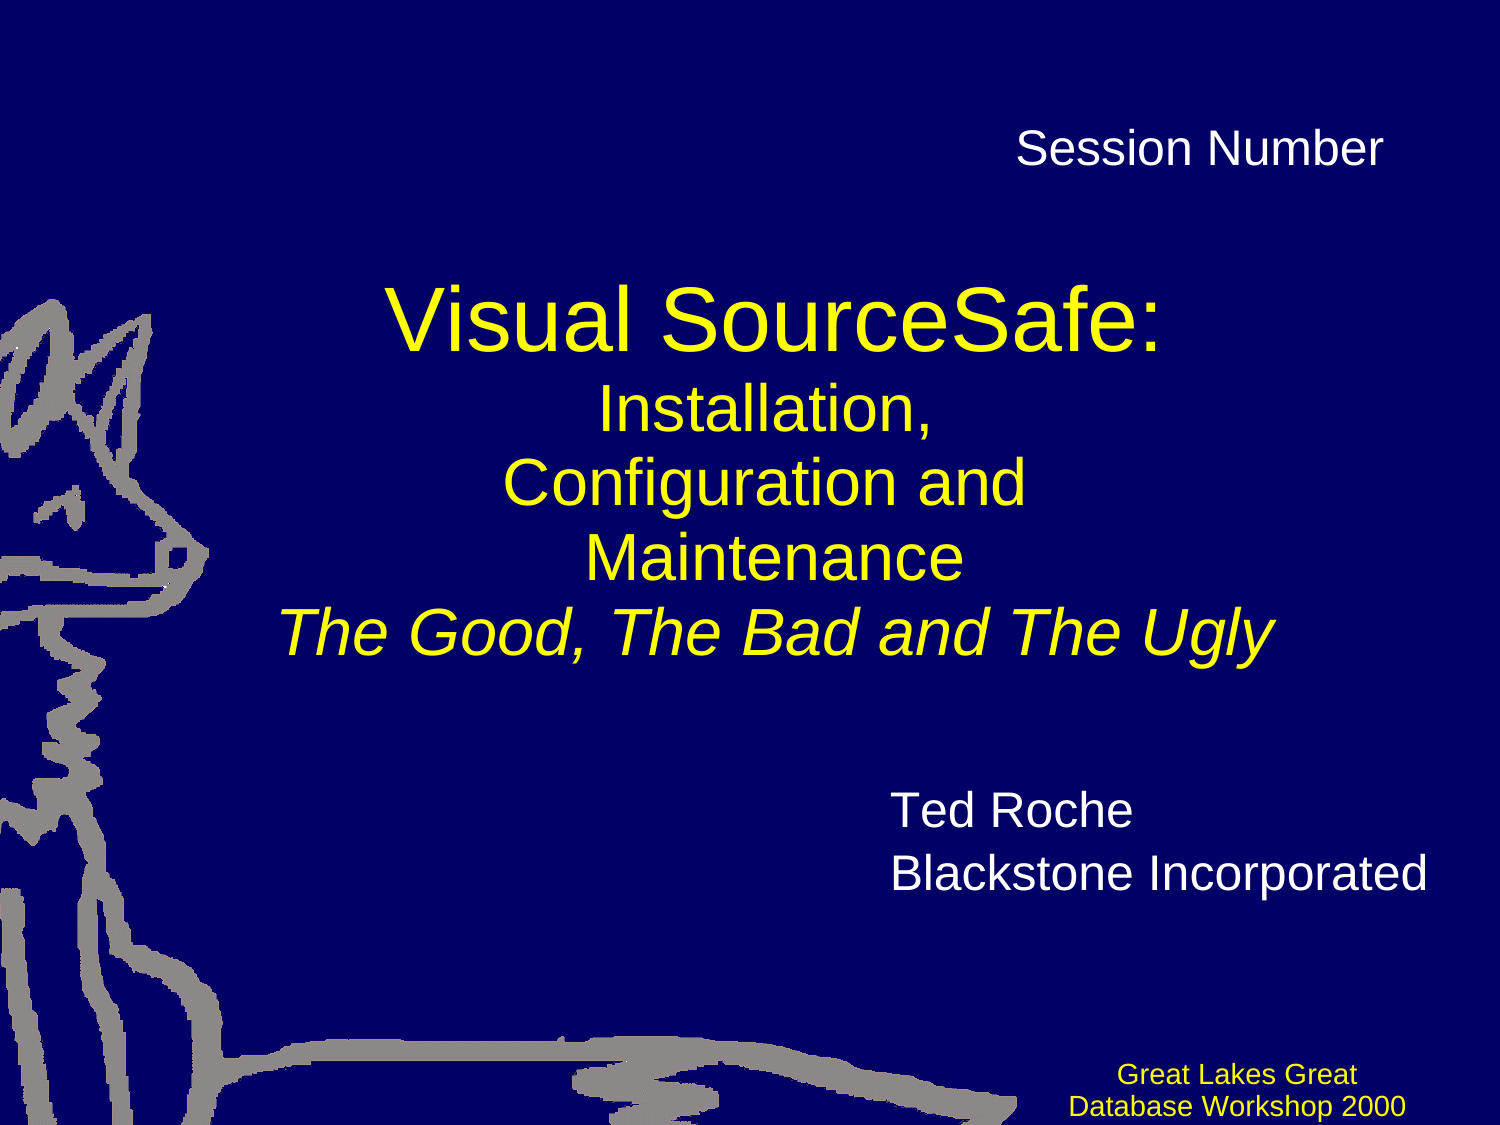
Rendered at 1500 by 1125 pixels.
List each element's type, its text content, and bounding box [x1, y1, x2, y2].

subtitle Session Number [875, 112, 1450, 225]
text_box Ted Roche [874, 774, 1426, 847]
title Visual SourceSafe: Installation, Configuration and Maintenance The Good, The Bad and The Ugly [249, 246, 1300, 692]
picture [0, 275, 1019, 1125]
text_box Blackstone Incorporated [875, 837, 1463, 909]
